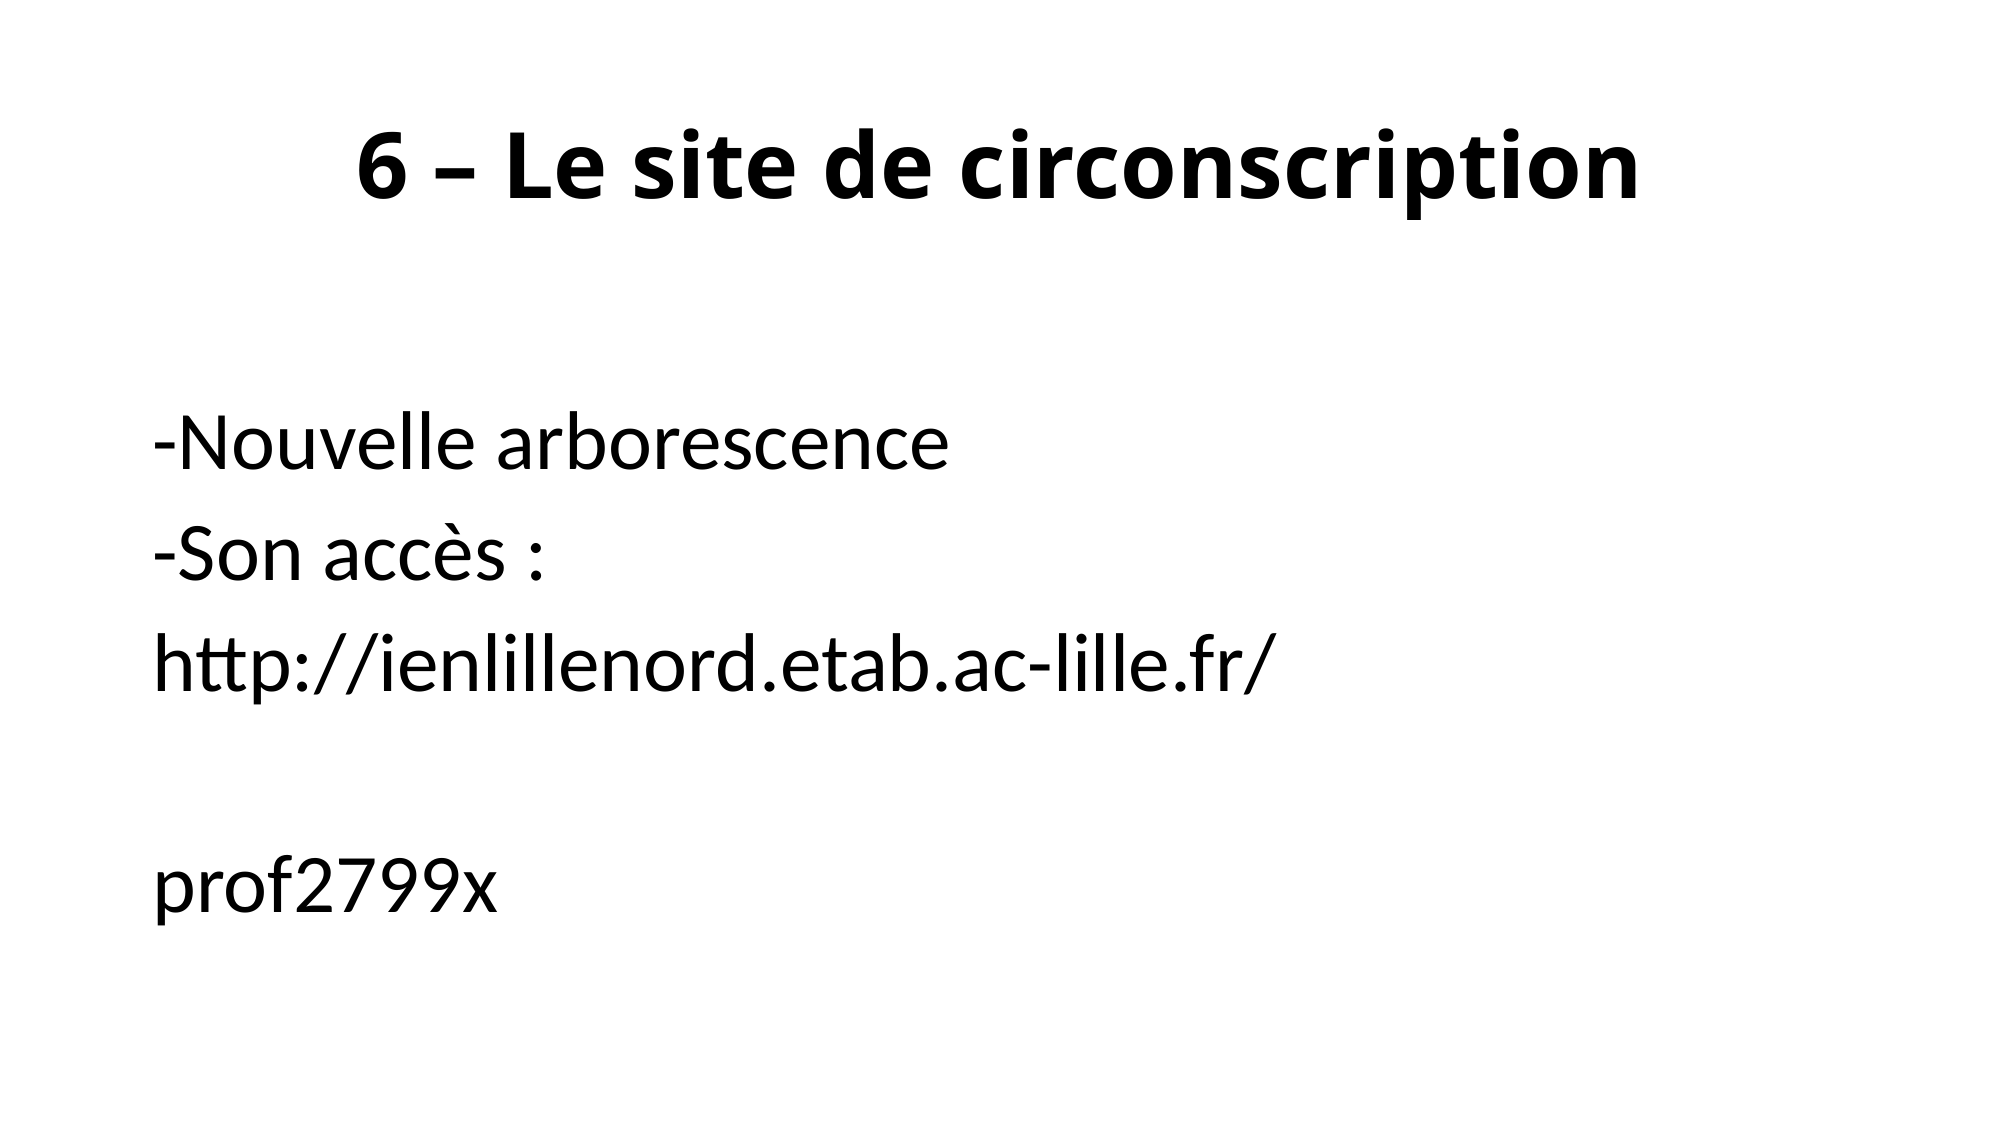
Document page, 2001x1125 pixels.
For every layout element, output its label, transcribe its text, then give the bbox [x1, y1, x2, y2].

title 6 – Le site de circonscription [137, 59, 1863, 278]
list -Nouvelle arborescence -Son accès : http://ienlillenord.etab.ac-lille.fr/ prof2799x [137, 299, 1863, 1014]
